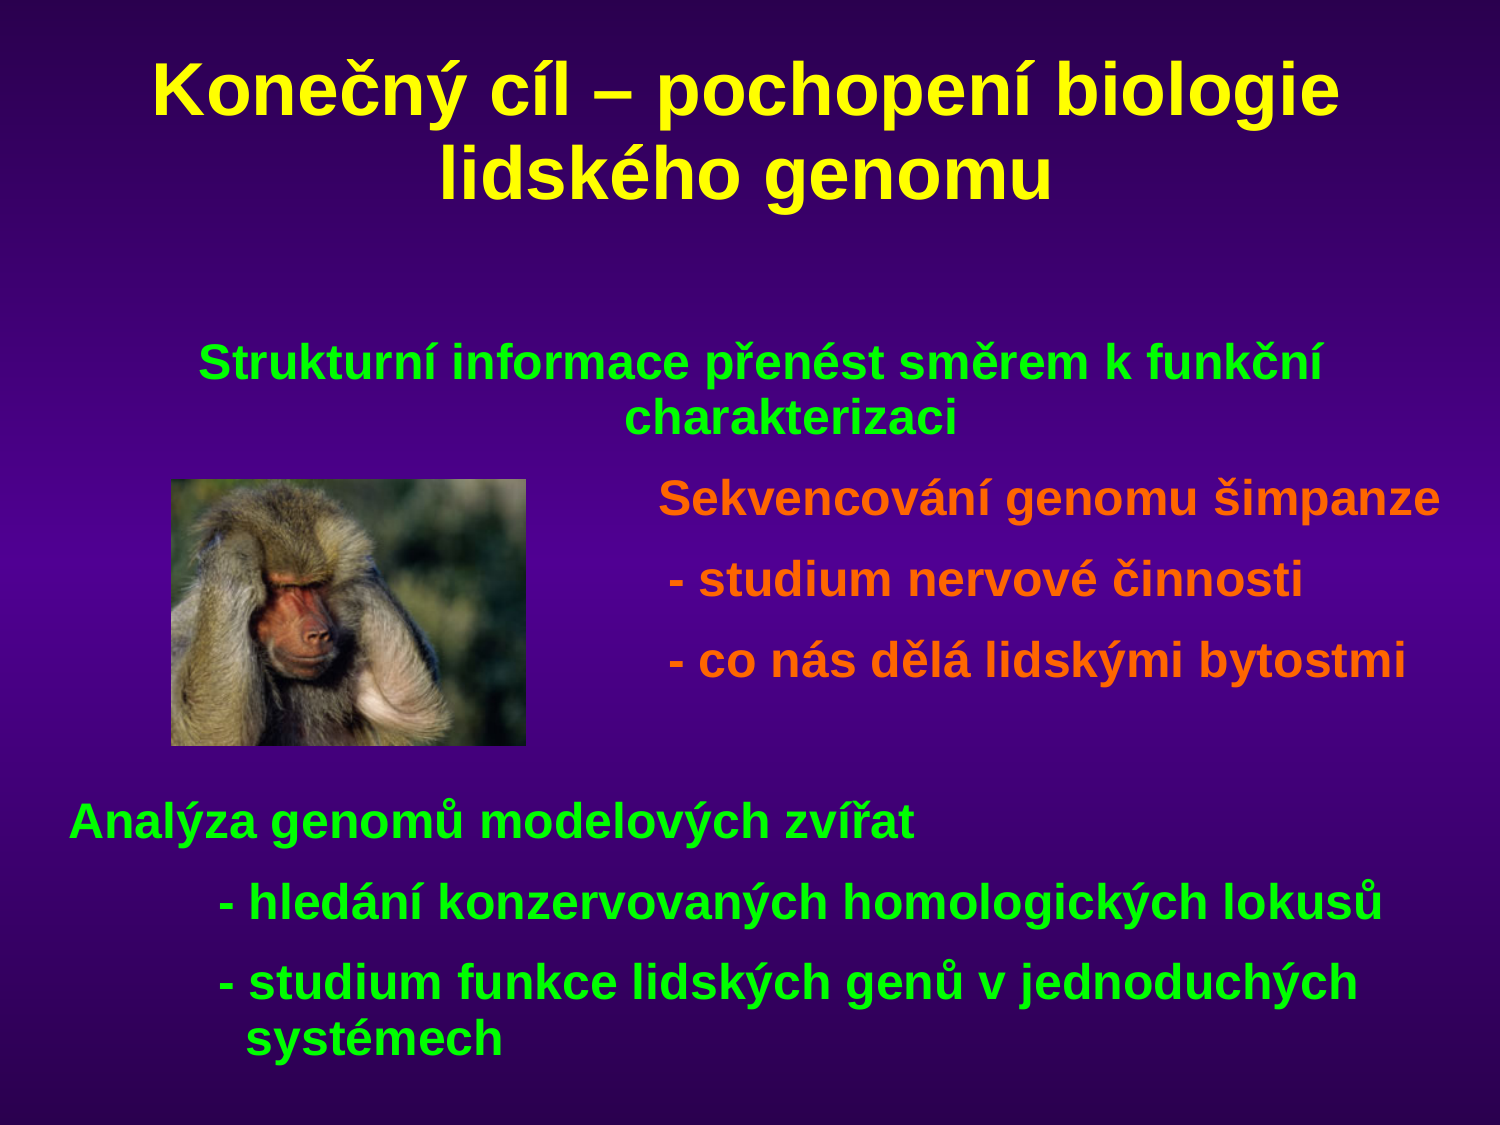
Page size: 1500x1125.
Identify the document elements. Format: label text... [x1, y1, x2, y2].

title Konečný cíl – pochopení biologie lidského genomu [23, 33, 1471, 229]
text_box Strukturní informace přenést směrem k funkční charakterizaci Sekvencování genomu šimpanze - studium nervové činnosti - co nás dělá lidskými bytostmi Analýza genomů modelových zvířat - hledání konzervovaných homologických lokusů - studium funkce lidských genů v jednoduchých systémech [53, 326, 1471, 1083]
picture [171, 479, 526, 746]
